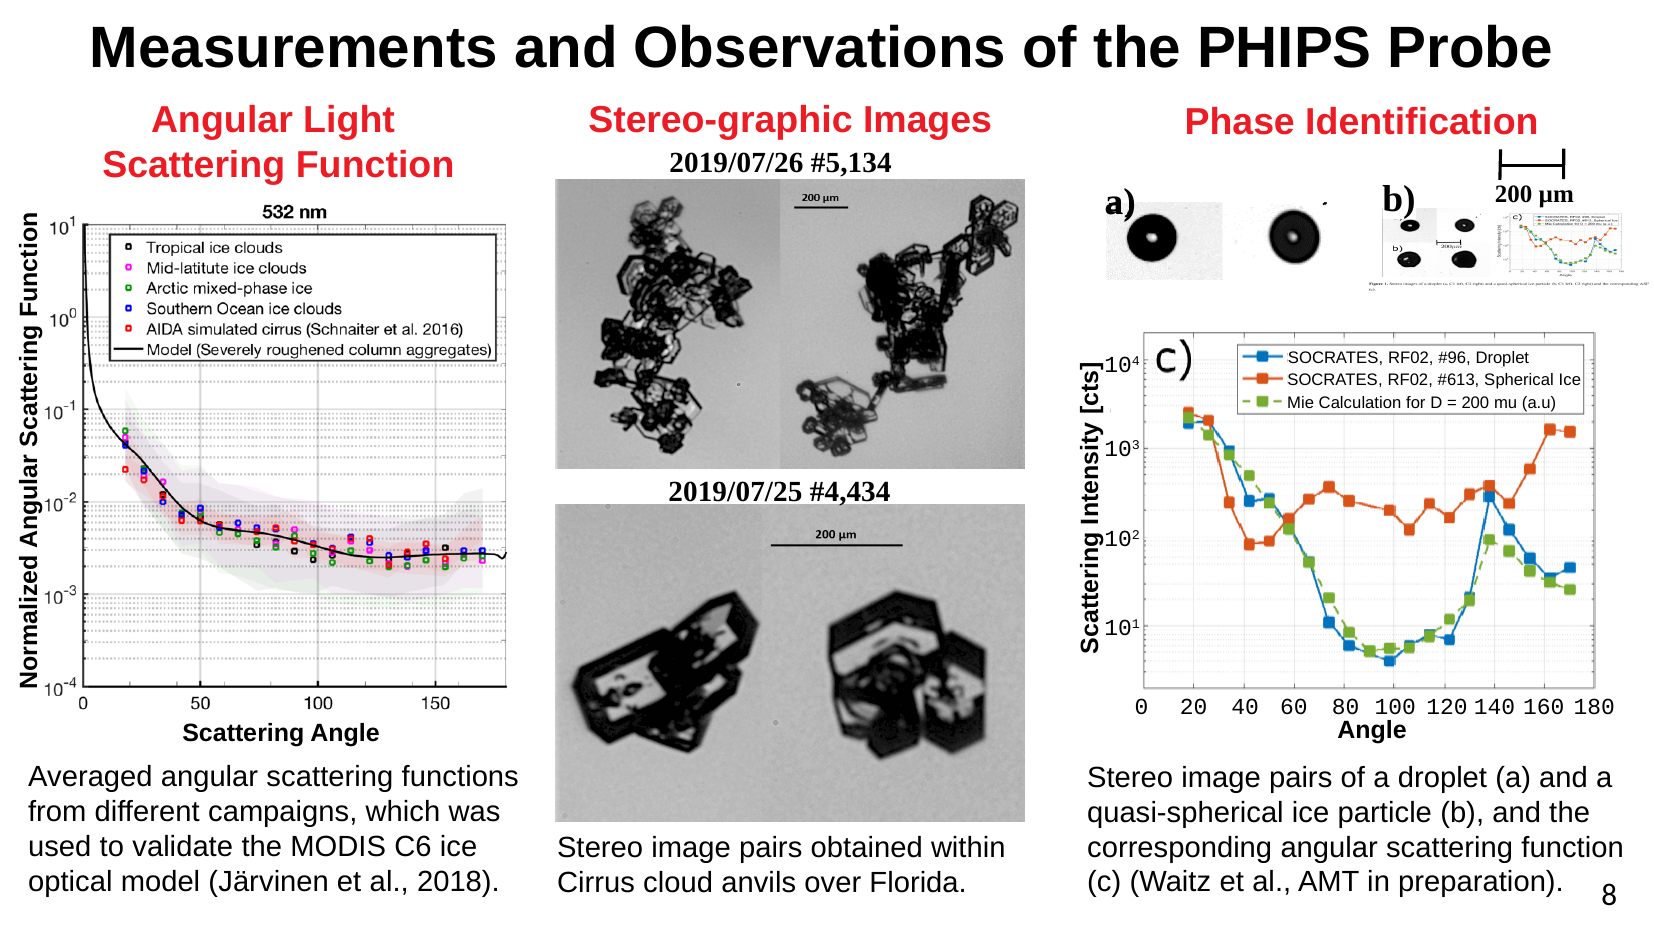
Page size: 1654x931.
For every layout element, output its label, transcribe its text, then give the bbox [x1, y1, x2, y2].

text_box 120 [1426, 691, 1468, 720]
text_box Phase Identification [1162, 97, 1562, 143]
text_box 100 [1374, 691, 1416, 720]
text_box Normalized Angular Scattering Function [12, 212, 43, 690]
text_box 101 [1104, 612, 1140, 641]
text_box SOCRATES, RF02, #613, Spherical Ice [1287, 369, 1582, 390]
text_box 20 [1179, 691, 1208, 720]
picture [1365, 204, 1651, 292]
picture [13, 190, 525, 741]
picture [1073, 310, 1648, 739]
text_box 40 [1231, 691, 1260, 720]
text_box 104 [1104, 349, 1140, 378]
text_box 103 [1104, 433, 1140, 462]
text_box Stereo image pairs of a droplet (a) and a quasi-spherical ice particle (b), and the corresponding angular scattering function (c) (Waitz et al., AMT in preparation). [1072, 750, 1653, 897]
text_box 180 [1573, 691, 1616, 720]
text_box 2019/07/25 #4,434 [605, 472, 954, 502]
text_box SOCRATES, RF02, #96, Droplet [1287, 347, 1530, 368]
text_box Stereo-graphic Images [550, 94, 1031, 140]
text_box Angular Light Scattering Function [54, 94, 503, 185]
text_box 2019/07/26 #5,134 [606, 143, 955, 173]
picture [1106, 202, 1350, 280]
text_box Scattering Intensity [cts] [1073, 362, 1111, 655]
text_box Averaged angular scattering functions from different campaigns, which was used to validate the MODIS C6 ice optical model (Järvinen et al., 2018). [13, 749, 539, 905]
picture [555, 504, 1025, 822]
text_box 140 [1474, 691, 1516, 720]
text_box Scattering Angle [182, 716, 381, 747]
text_box Mie Calculation for D = 200 mu (a.u) [1287, 391, 1562, 412]
text_box 160 [1523, 691, 1565, 720]
text_box b) [1382, 173, 1417, 219]
text_box Measurements and Observations of the PHIPS Probe [0, 7, 1644, 81]
text_box a) [1104, 177, 1136, 223]
text_box 200 µm [1494, 177, 1575, 208]
text_box Angle [1337, 713, 1408, 744]
text_box 102 [1104, 523, 1140, 551]
picture [555, 179, 1025, 469]
text_box 60 [1279, 691, 1308, 720]
text_box 80 [1331, 691, 1360, 720]
text_box <number> [1282, 870, 1633, 916]
text_box b) [1390, 195, 1396, 209]
text_box Stereo image pairs obtained within Cirrus cloud anvils over Florida. [542, 821, 1056, 907]
text_box 0 [1134, 691, 1149, 720]
